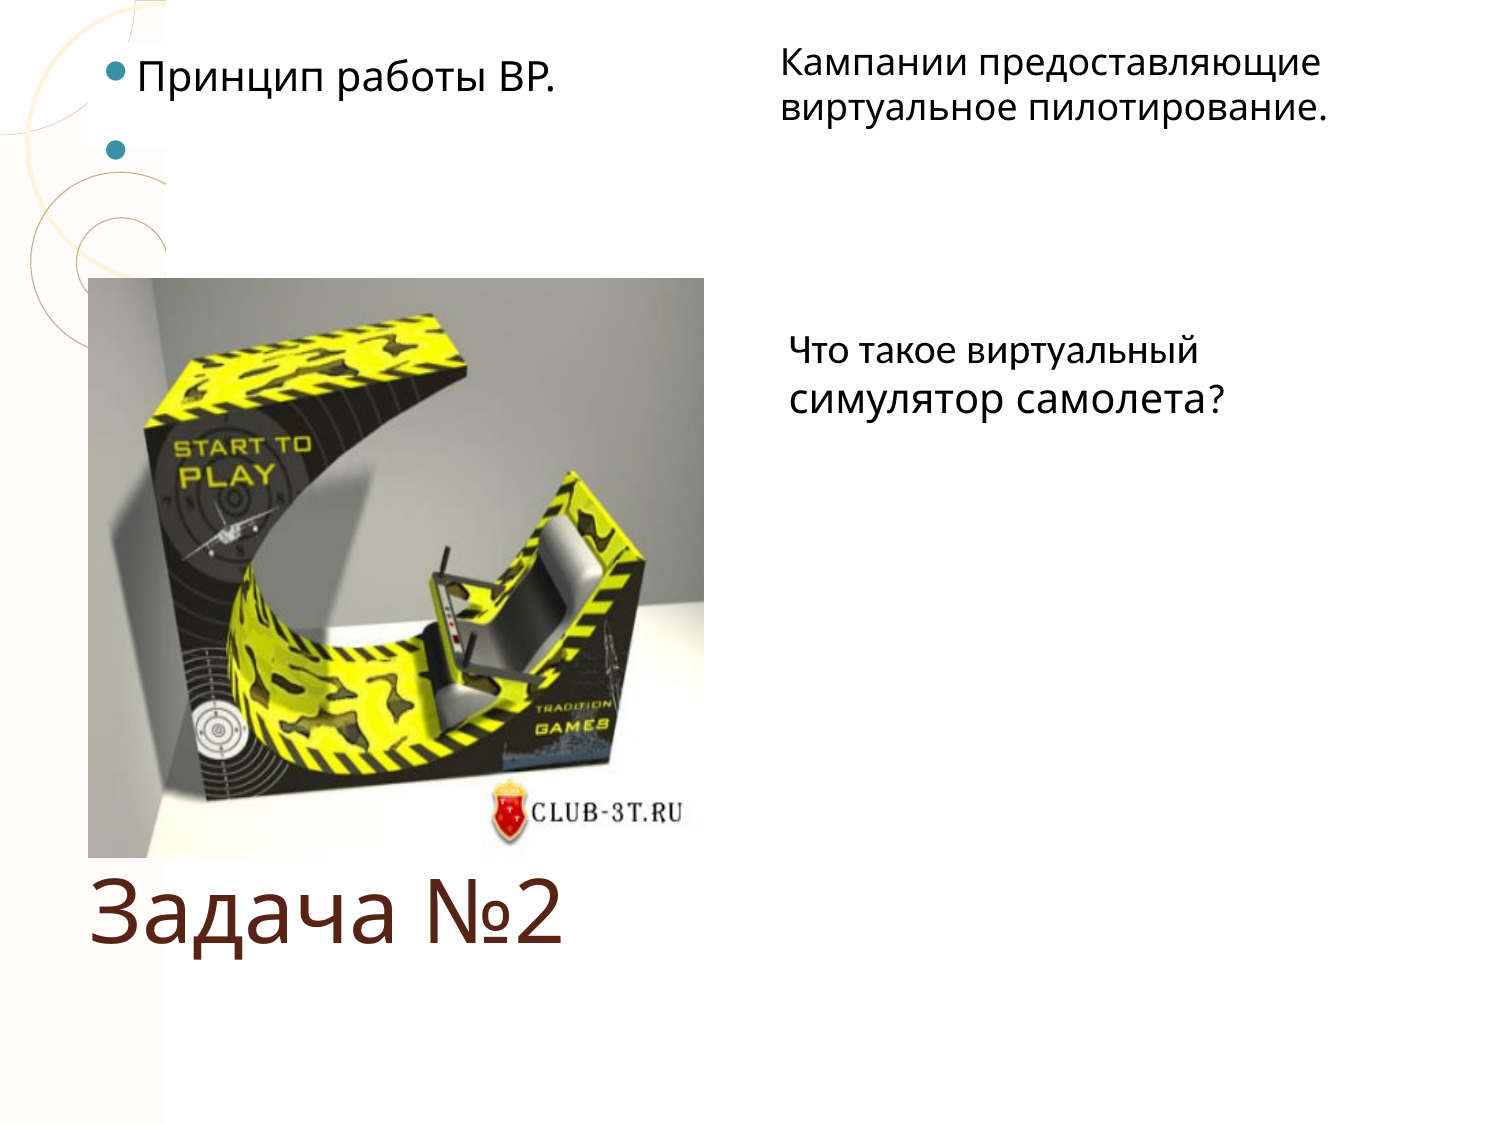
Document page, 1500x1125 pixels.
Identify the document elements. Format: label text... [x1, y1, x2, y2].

list Принцип работы ВР. [88, 42, 749, 148]
text_box Что такое виртуальный симулятор самолета? [773, 314, 1317, 431]
list Кампании предоставляющие виртуальное пилотирование. [765, 30, 1425, 138]
picture [88, 278, 704, 858]
title Задача №2 [75, 846, 1425, 1034]
